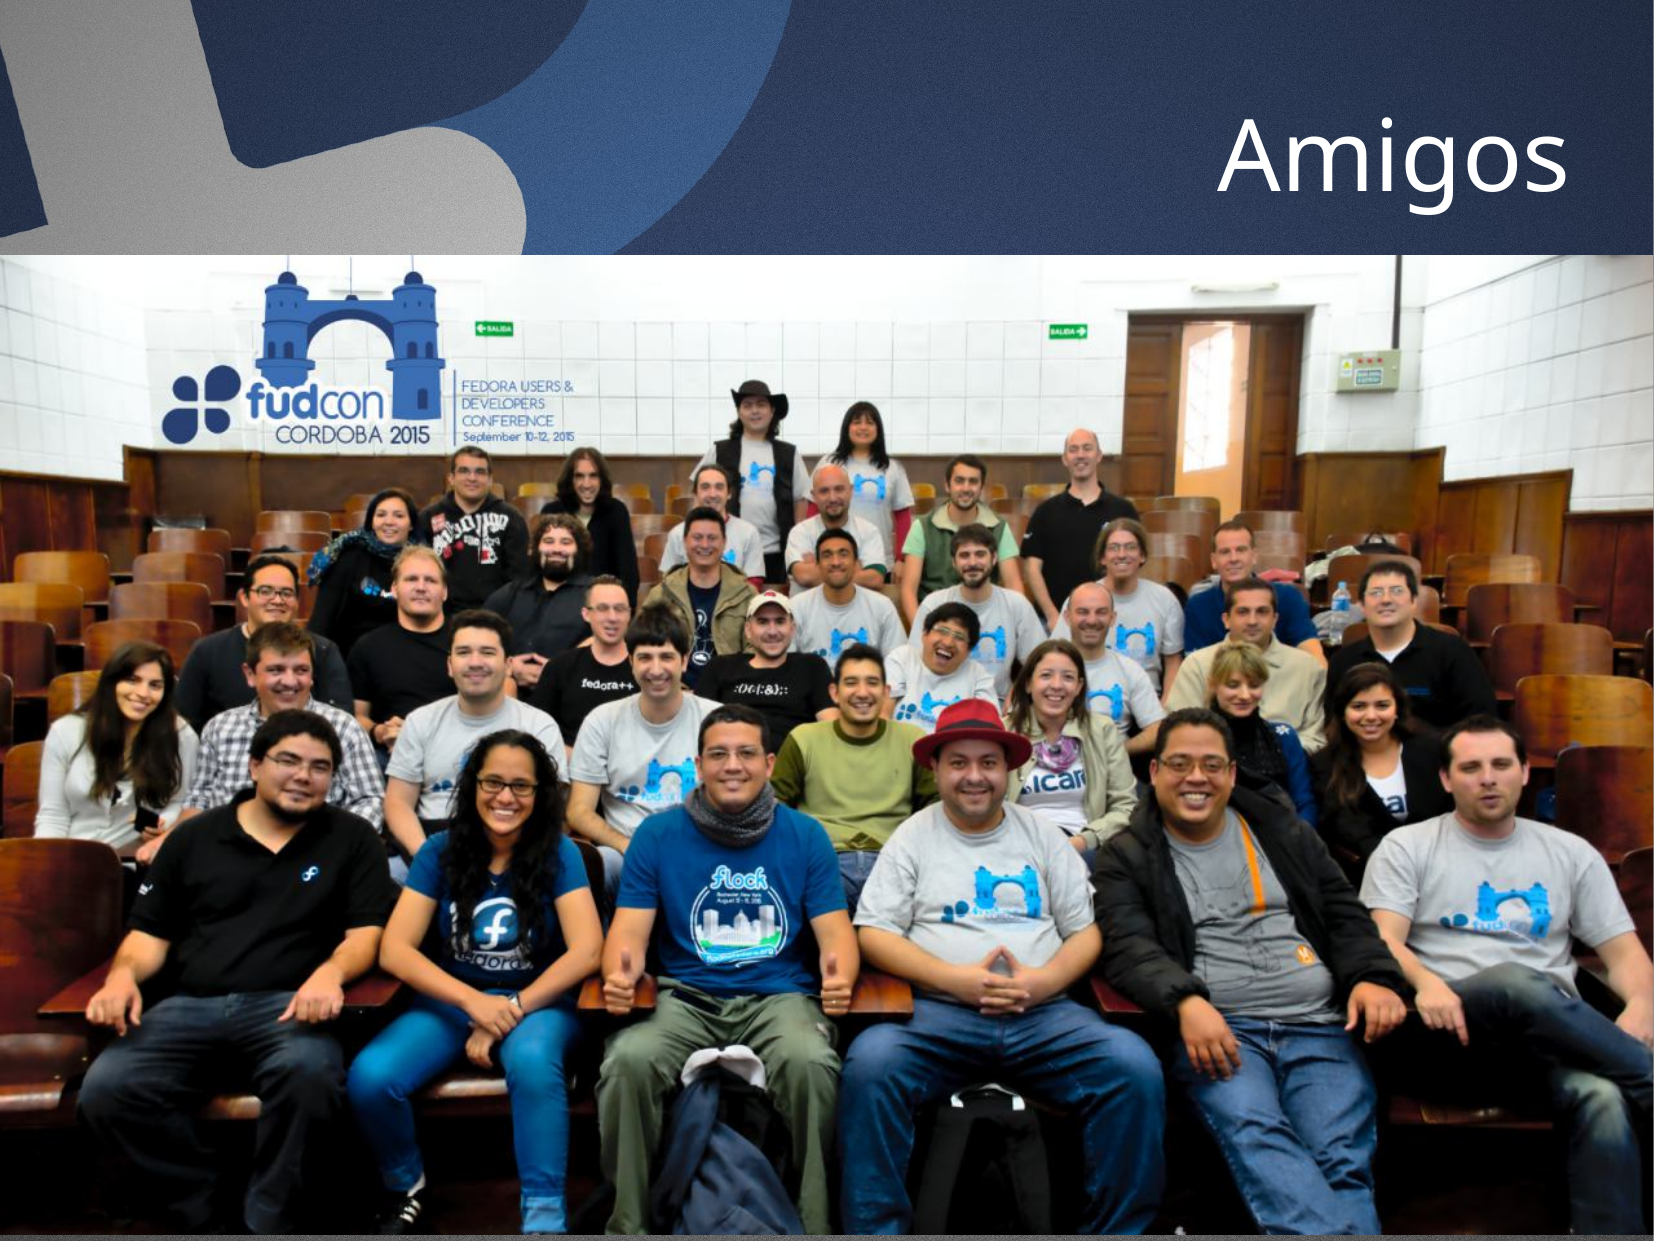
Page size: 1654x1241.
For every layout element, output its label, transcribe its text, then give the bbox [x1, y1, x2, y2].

picture [0, 0, 1654, 1241]
title Amigos [82, 49, 1571, 255]
